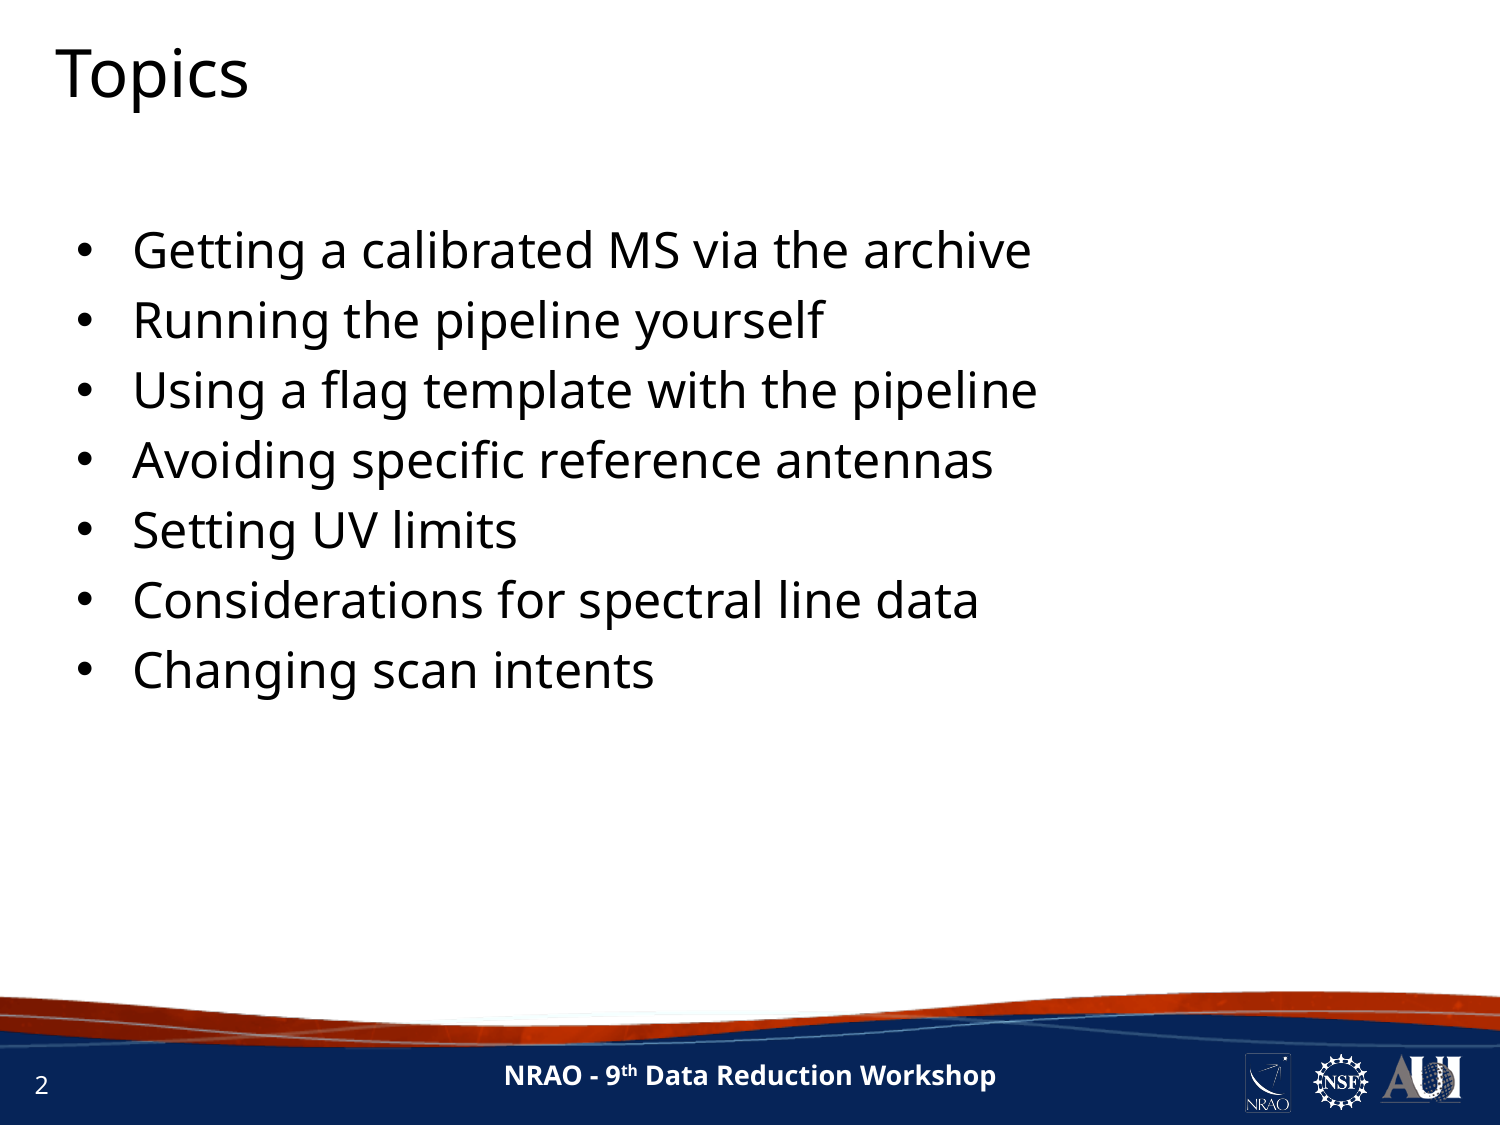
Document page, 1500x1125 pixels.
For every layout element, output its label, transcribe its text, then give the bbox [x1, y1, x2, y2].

list Topics [41, 23, 1458, 103]
picture [0, 981, 1500, 1109]
list Getting a calibrated MS via the archive Running the pipeline yourself Using a flag template with the pipeline Avoiding specific reference antennas Setting UV limits Considerations for spectral line data Changing scan intents [61, 211, 1478, 967]
